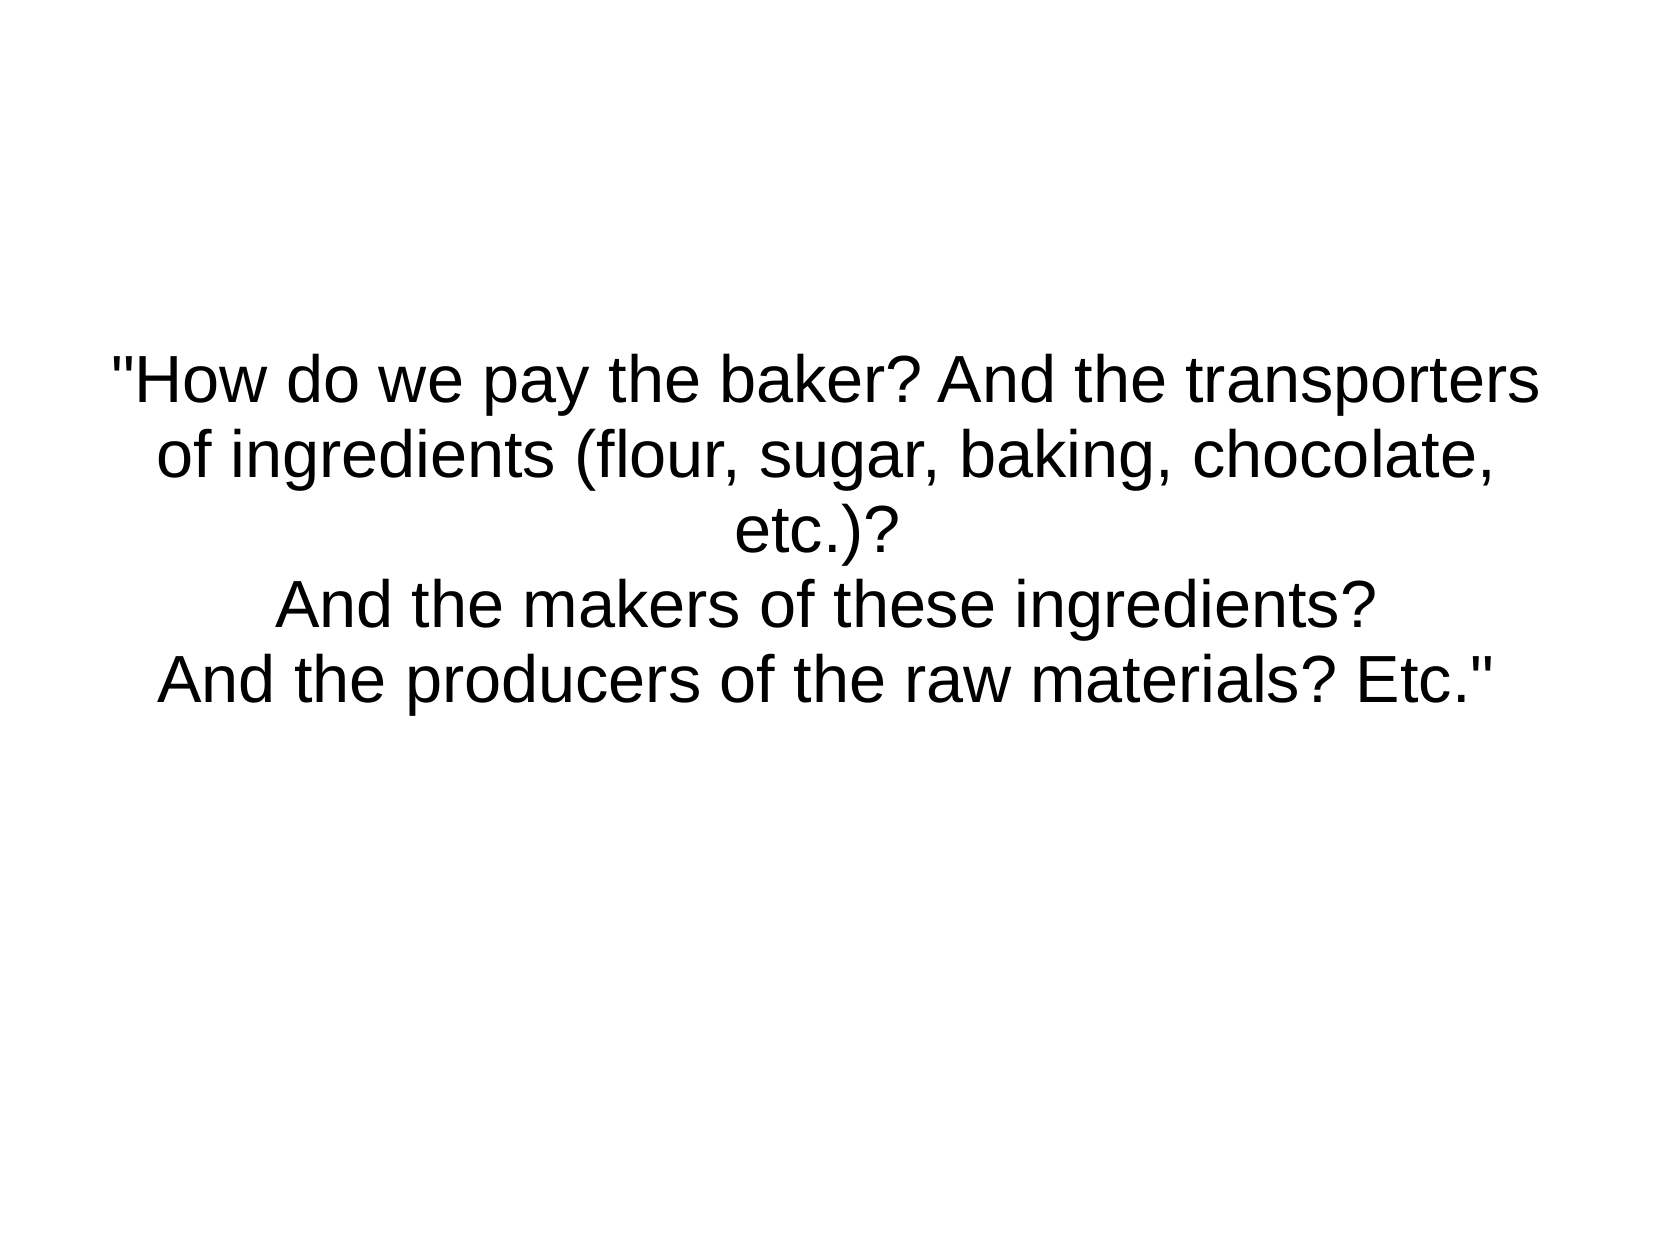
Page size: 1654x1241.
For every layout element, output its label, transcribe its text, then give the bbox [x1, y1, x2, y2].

subtitle "How do we pay the baker? And the transporters of ingredients (flour, sugar, baking, chocolate, etc.)? And the makers of these ingredients? And the producers of the raw materials? Etc." [82, 49, 1571, 1010]
